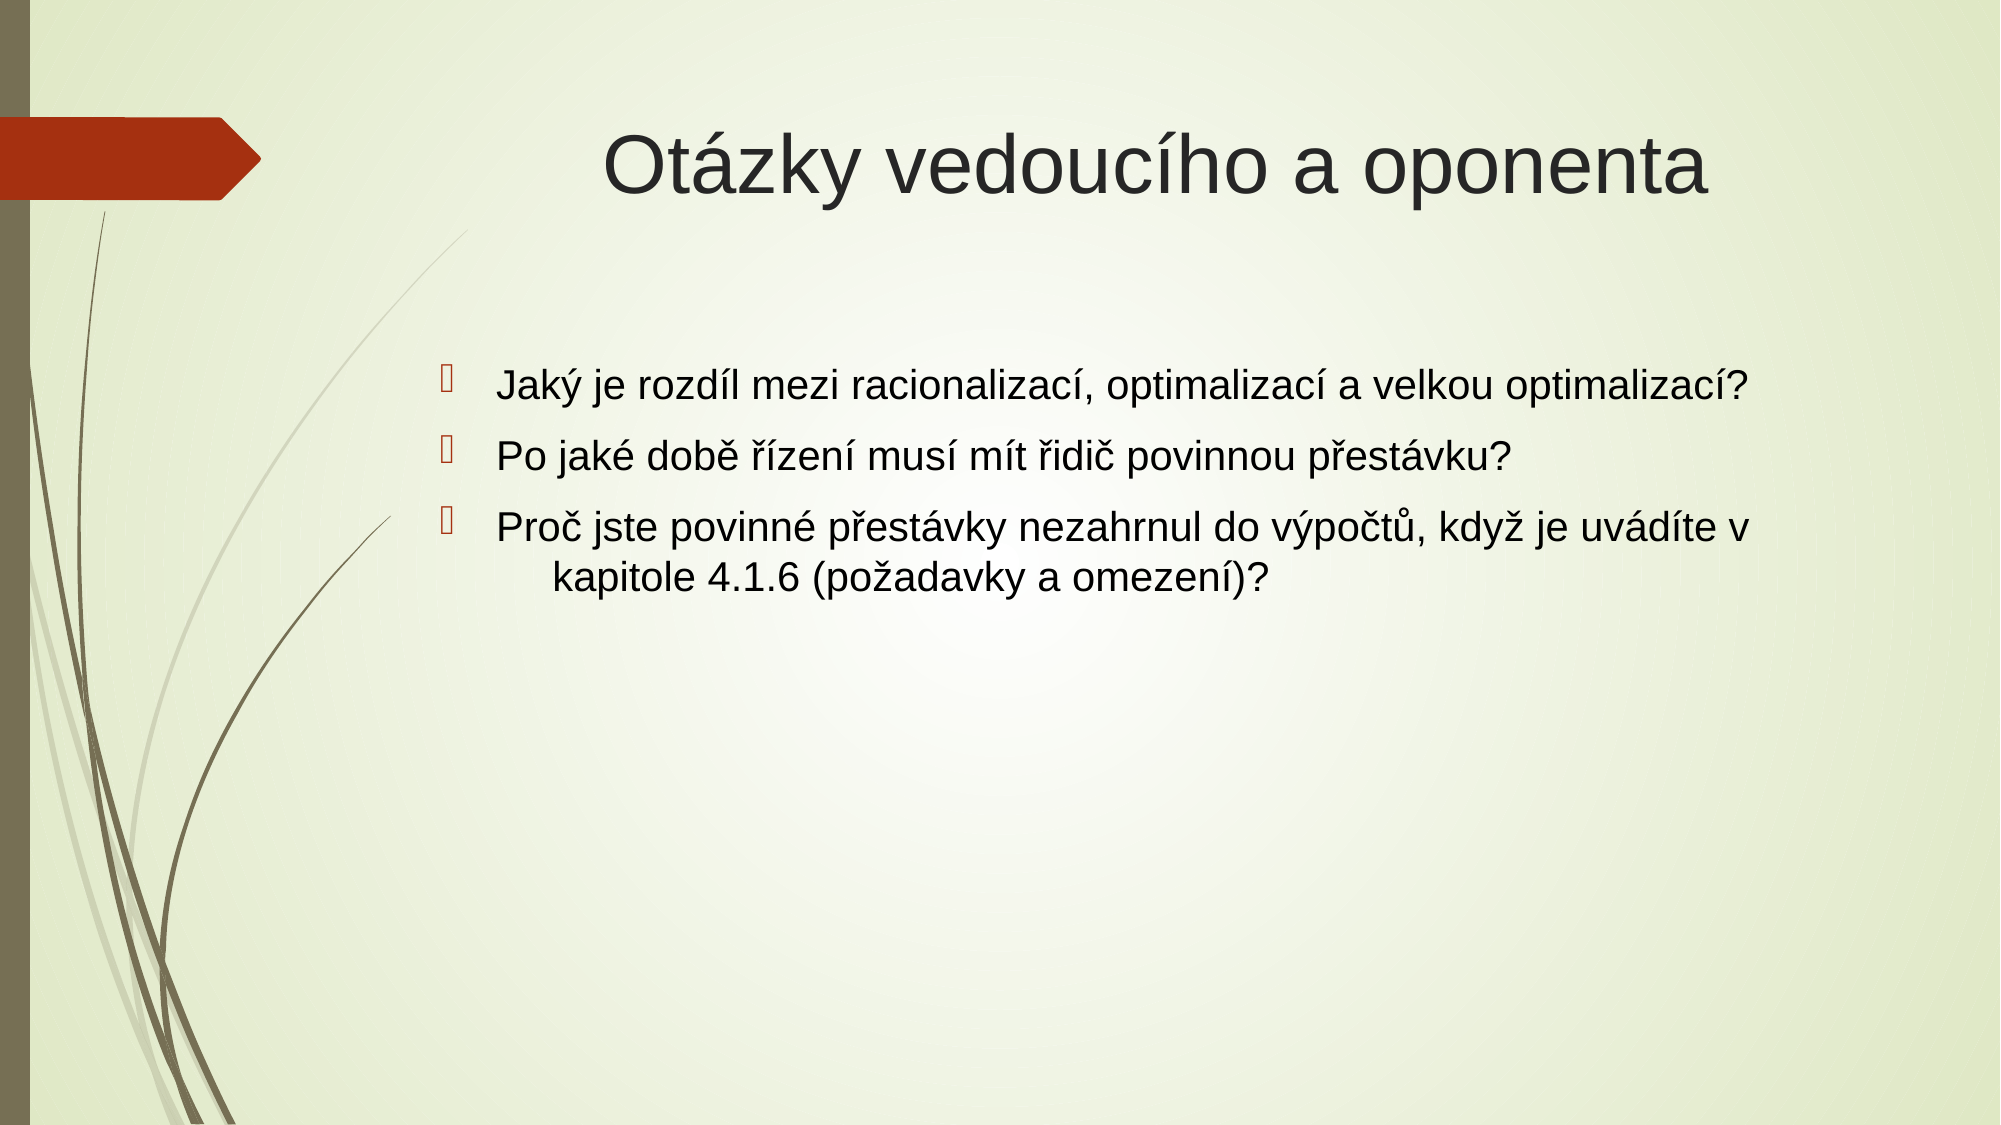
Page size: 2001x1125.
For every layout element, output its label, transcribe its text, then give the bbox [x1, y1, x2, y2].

list Jaký je rozdíl mezi racionalizací, optimalizací a velkou optimalizací? Po jaké době řízení musí mít řidič povinnou přestávku? Proč jste povinné přestávky nezahrnul do výpočtů, když je uvádíte v kapitole 4.1.6 (požadavky a omezení)? [424, 350, 1888, 970]
title Otázky vedoucího a oponenta [425, 102, 1888, 313]
